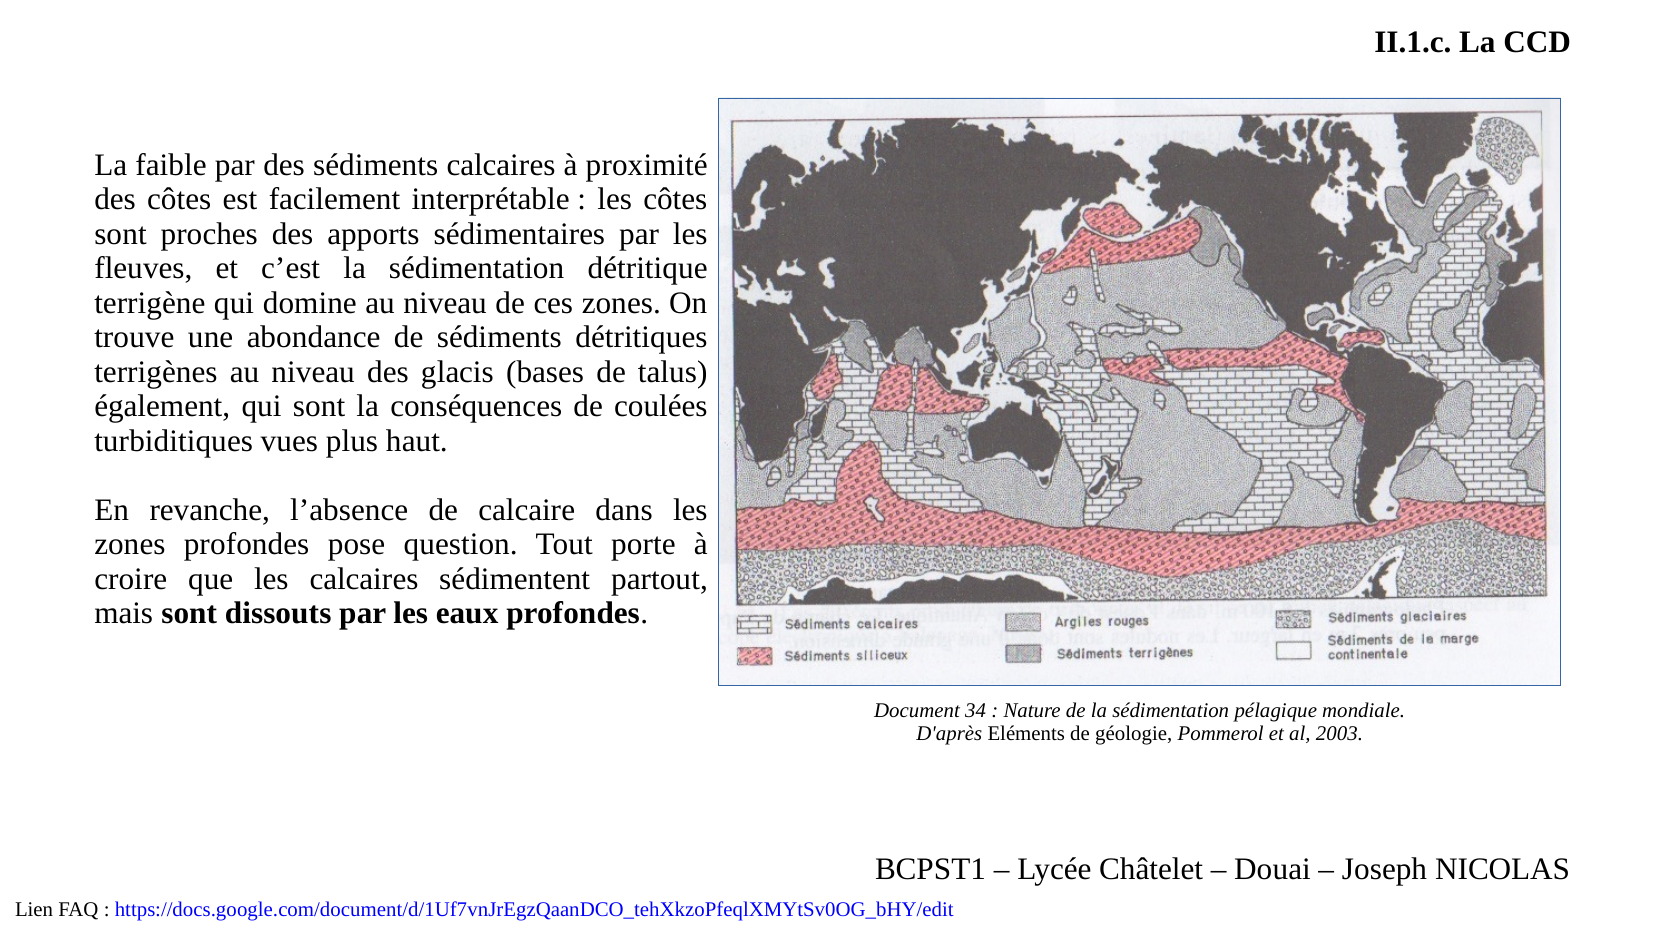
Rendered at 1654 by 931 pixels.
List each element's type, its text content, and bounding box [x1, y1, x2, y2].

text_box Lien FAQ : https://docs.google.com/document/d/1Uf7vnJrEgzQaanDCO_tehXkzoPfeqlXMYtSv0OG_bHY/edit [0, 897, 993, 931]
text_box La faible par des sédiments calcaires à proximité des côtes est facilement interprétable : les côtes sont proches des apports sédimentaires par les fleuves, et c’est la sédimentation détritique terrigène qui domine au niveau de ces zones. On trouve une abondance de sédiments détritiques terrigènes au niveau des glacis (bases de talus) également, qui sont la conséquences de coulées turbiditiques vues plus haut. En revanche, l’absence de calcaire dans les zones profondes pose question. Tout porte à croire que les calcaires sédimentent partout, mais sont dissouts par les eaux profondes. [94, 147, 709, 729]
picture [718, 97, 1561, 686]
text_box II.1.c. La CCD [637, 5, 1572, 78]
text_box BCPST1 – Lycée Châtelet – Douai – Joseph NICOLAS [637, 832, 1571, 905]
text_box Document 34 : Nature de la sédimentation pélagique mondiale. D'après Eléments de géologie, Pommerol et al, 2003. [868, 698, 1412, 768]
